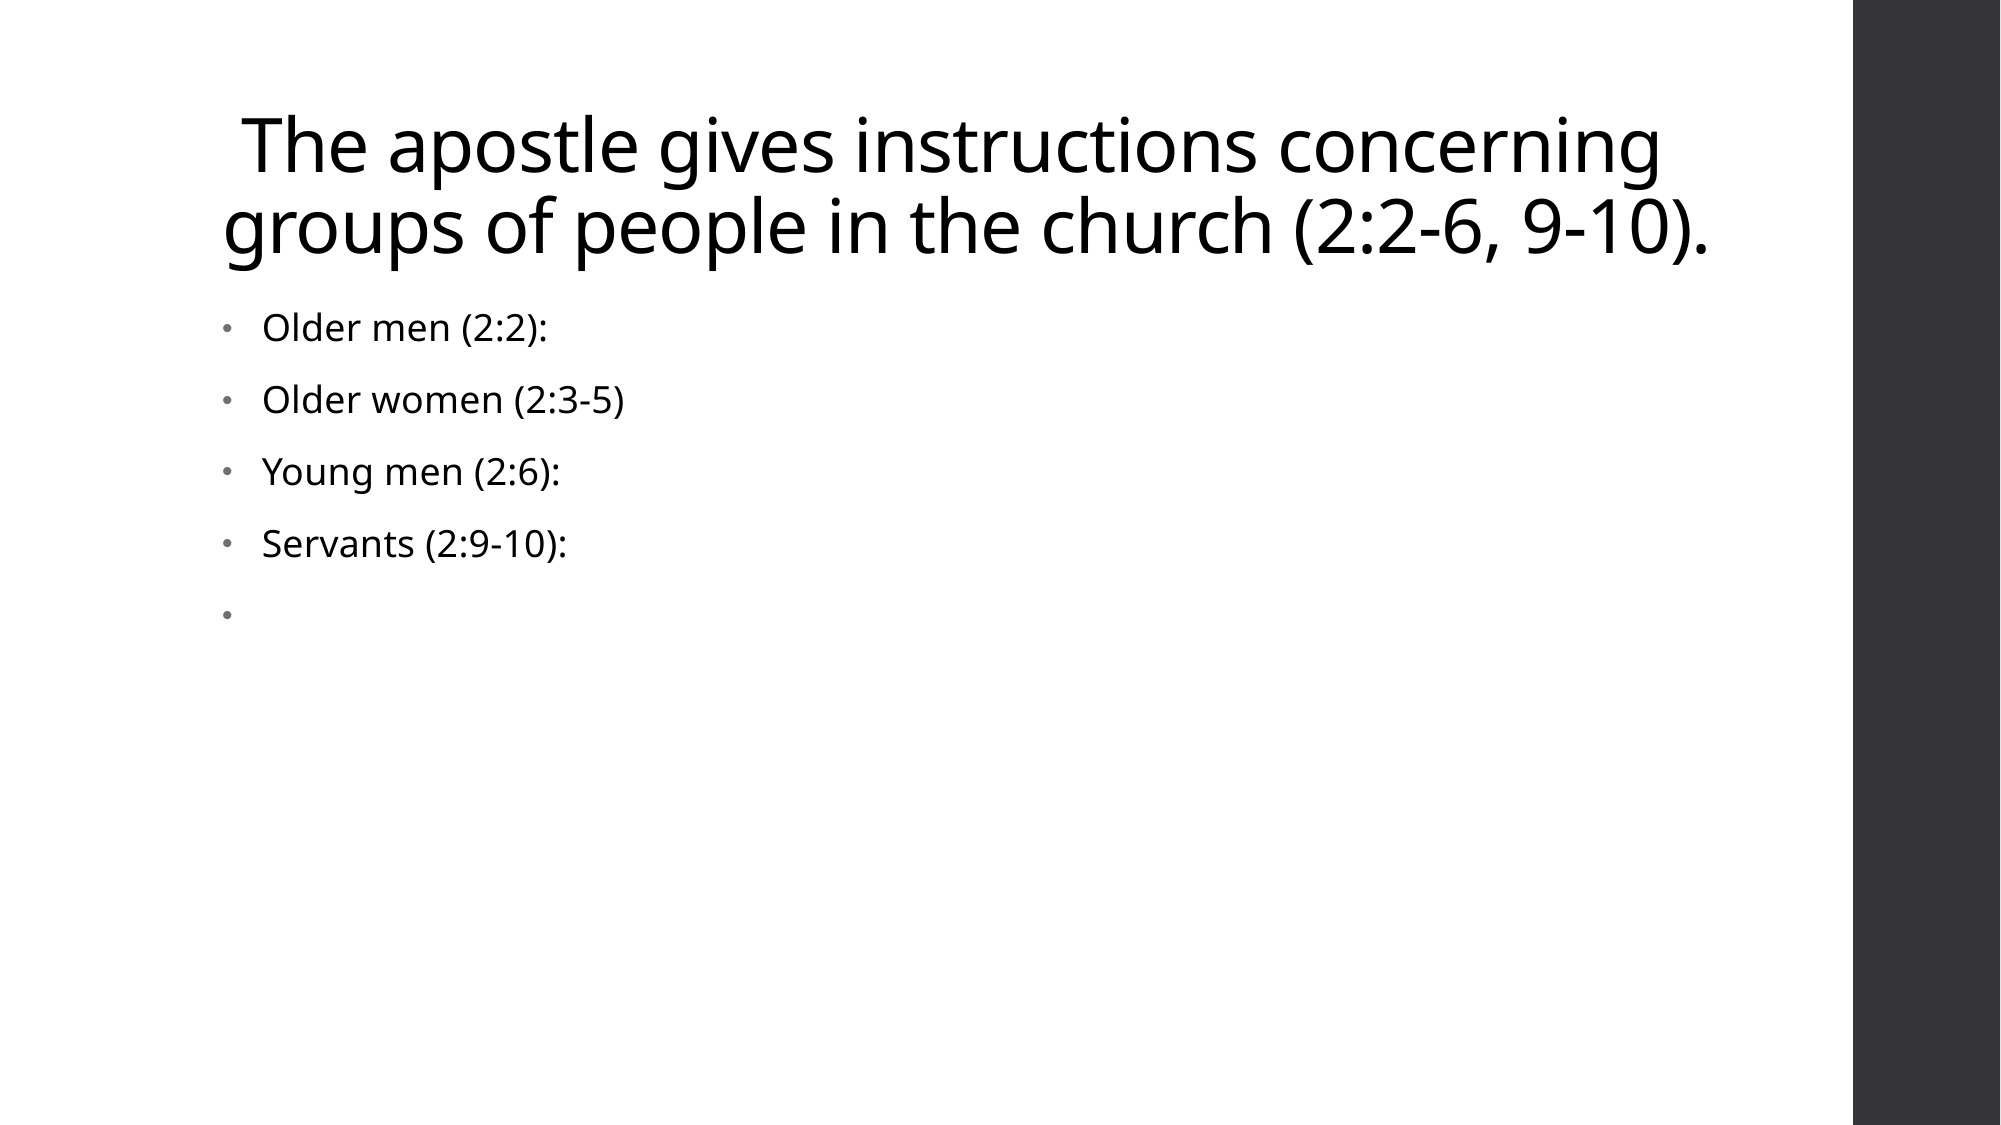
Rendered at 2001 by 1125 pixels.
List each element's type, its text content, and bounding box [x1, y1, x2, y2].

list Older men (2:2): Older women (2:3-5) Young men (2:6): Servants (2:9-10): [206, 299, 1617, 1014]
title The apostle gives instructions concerning groups of people in the church (2:2-6, 9-10). [206, 60, 1797, 278]
